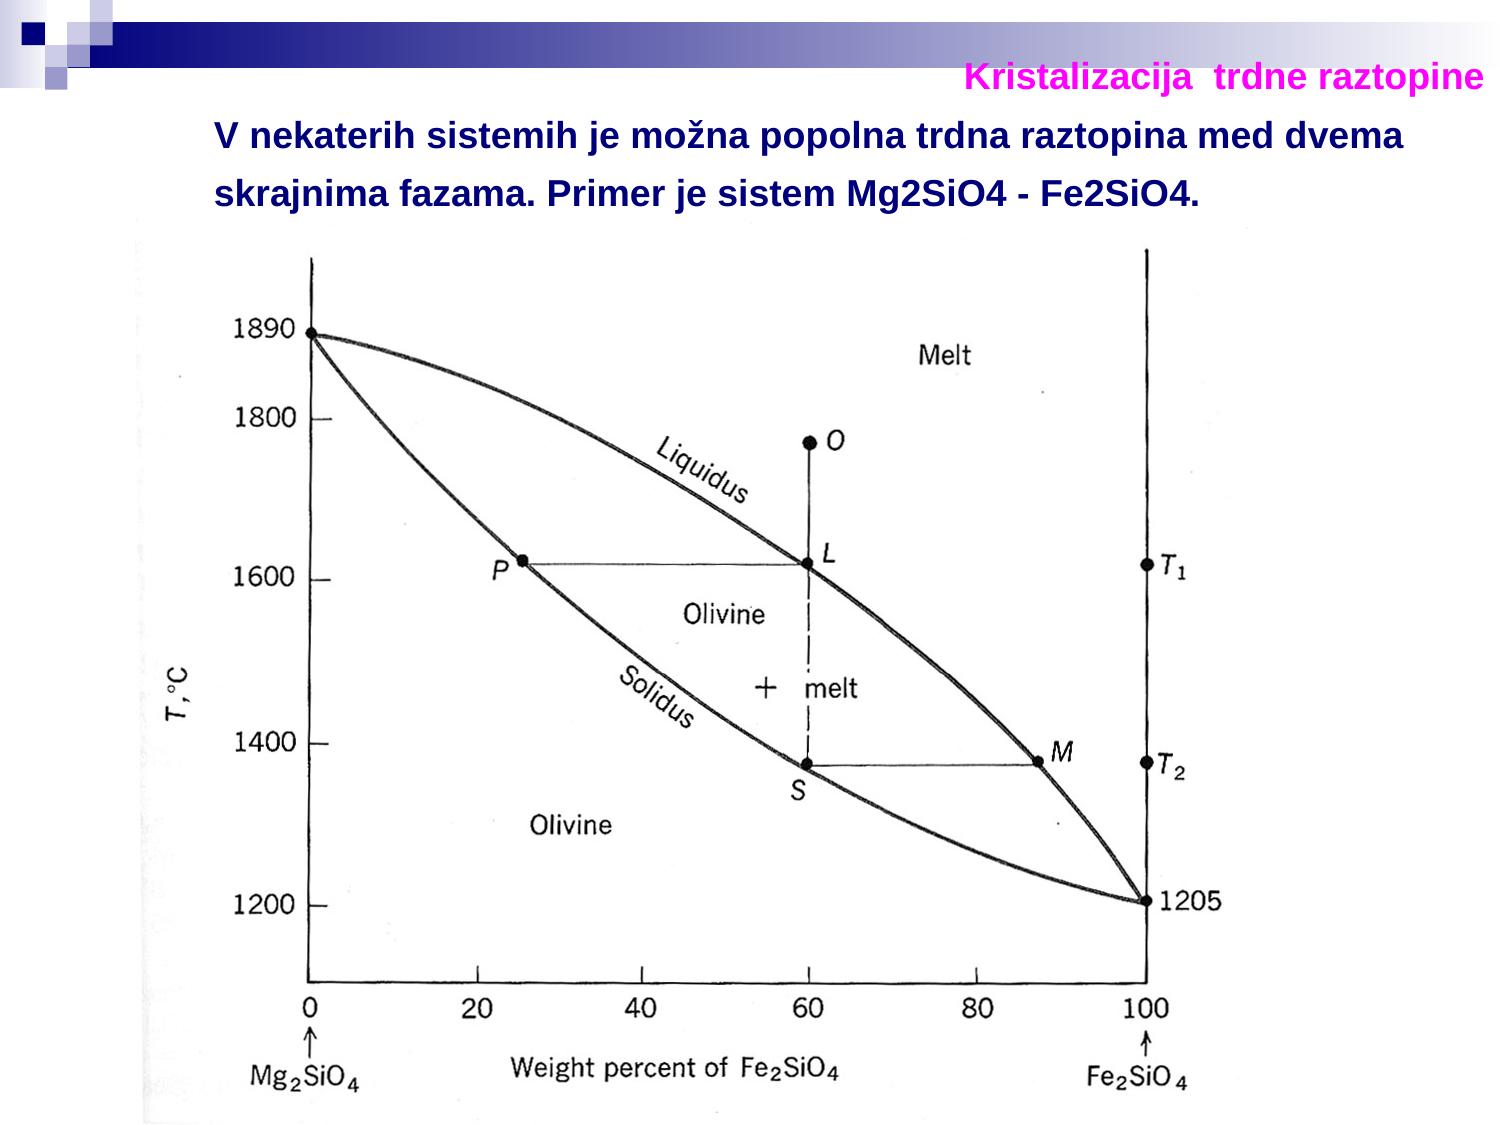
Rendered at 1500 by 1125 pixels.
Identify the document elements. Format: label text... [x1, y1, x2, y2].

text_box Kristalizacija trdne raztopine V nekaterih sistemih je možna popolna trdna raztopina med dvema skrajnima fazama. Primer je sistem Mg2SiO4 - Fe2SiO4. [199, 30, 1500, 222]
picture [135, 219, 1258, 1125]
